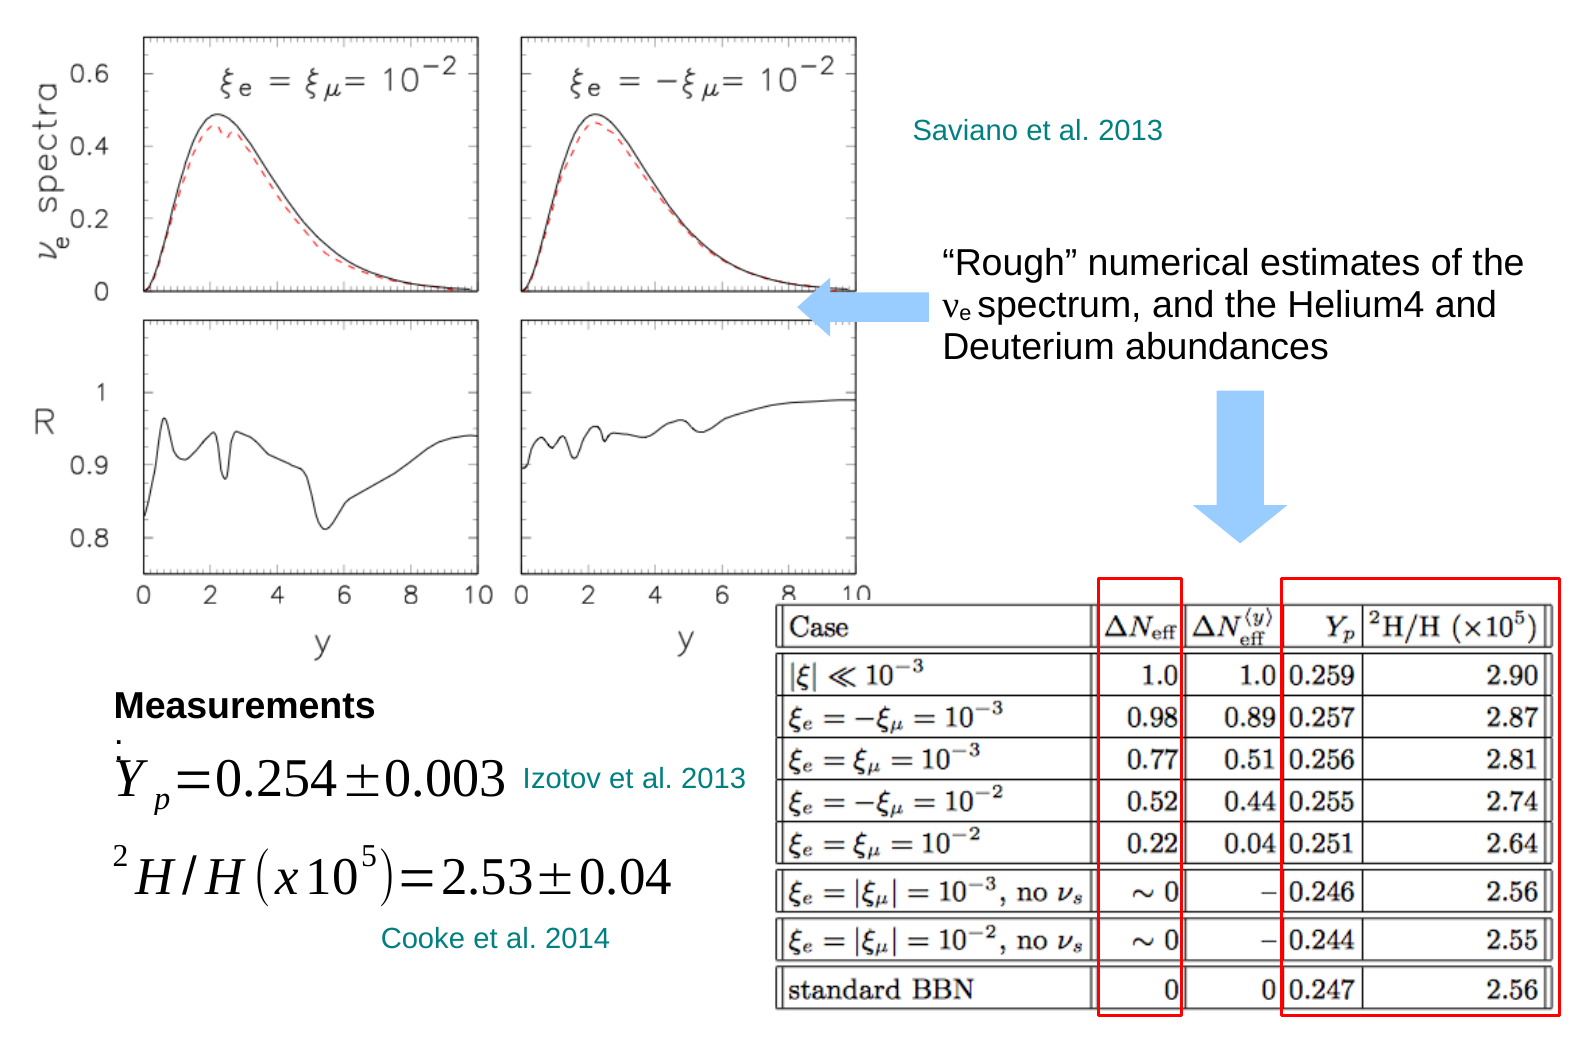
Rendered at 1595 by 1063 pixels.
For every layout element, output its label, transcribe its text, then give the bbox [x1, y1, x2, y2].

picture [11, 18, 1583, 1028]
text_box Measurements: [94, 672, 402, 780]
picture [1283, 600, 1558, 1014]
text_box Cooke et al. 2014 [366, 915, 686, 981]
text_box Izotov et al. 2013 [507, 754, 760, 821]
picture [1100, 600, 1180, 1014]
text_box [797, 277, 929, 337]
chart [85, 838, 686, 910]
text_box [1192, 391, 1288, 544]
text_box “Rough” numerical estimates of the νe spectrum, and the Helium4 and Deuterium abundances [923, 229, 1556, 391]
text_box Saviano et al. 2013 [897, 106, 1217, 154]
chart [100, 747, 521, 815]
